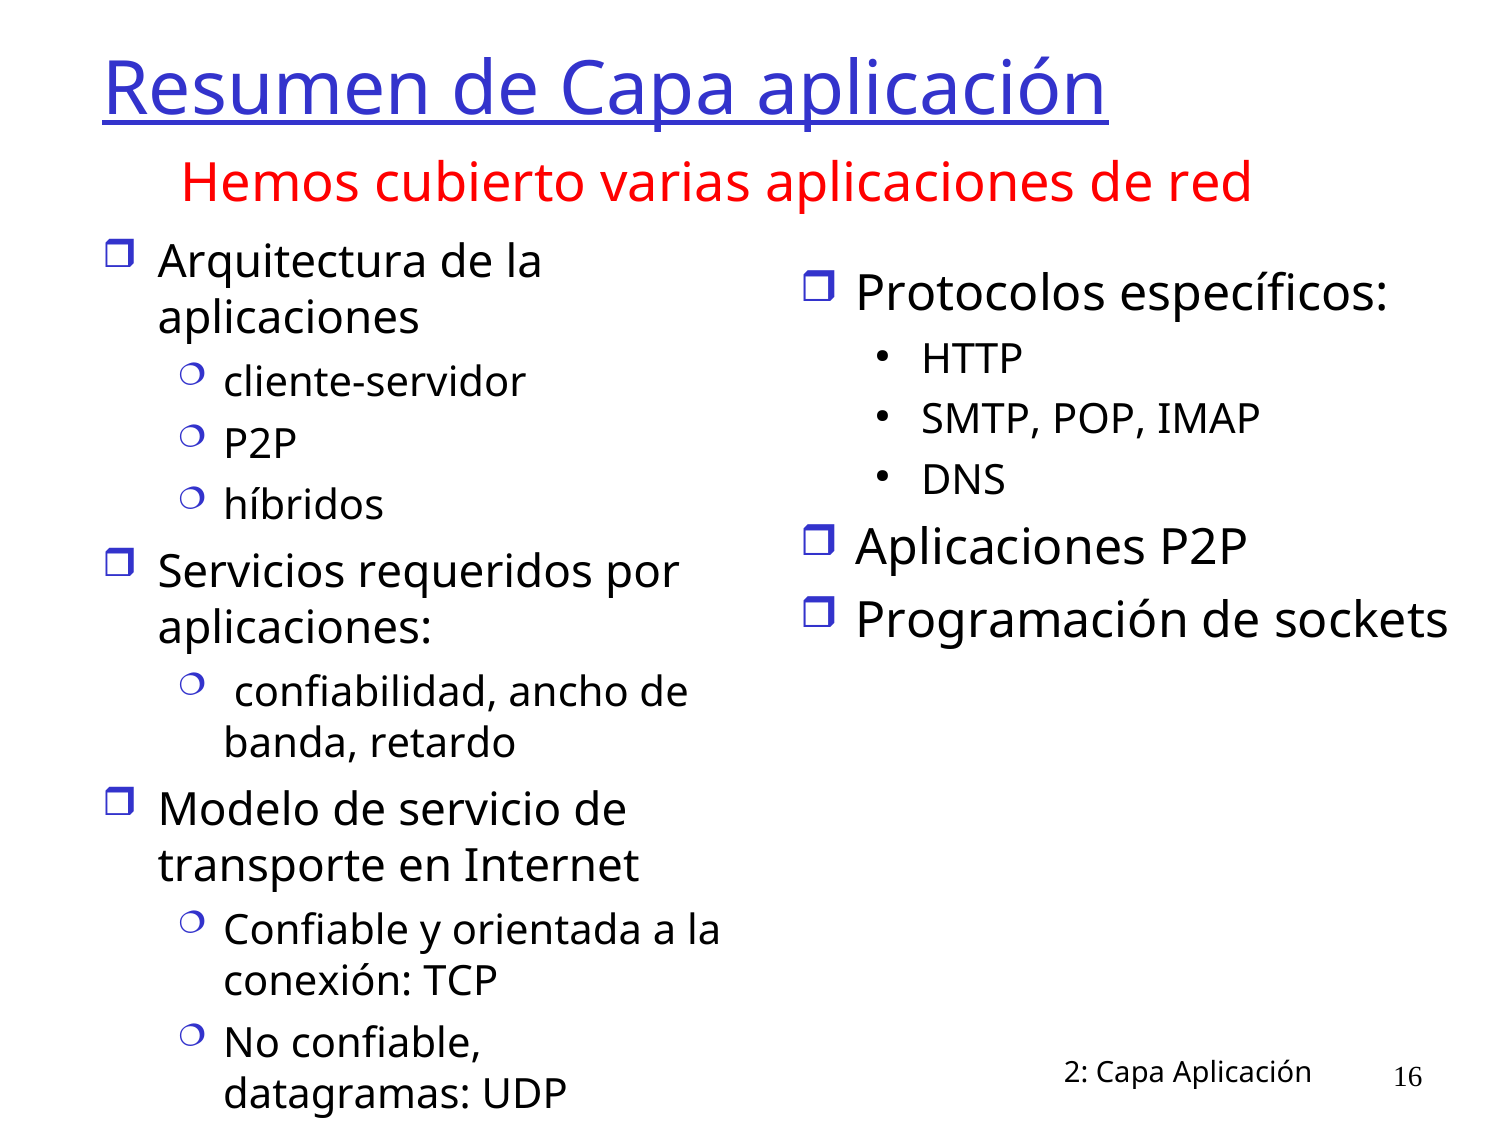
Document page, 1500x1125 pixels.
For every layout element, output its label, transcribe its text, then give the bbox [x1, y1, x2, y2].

list Hemos cubierto varias aplicaciones de red [165, 140, 1367, 253]
title Resumen de Capa aplicación [87, 15, 1426, 158]
text_box Protocolos específicos: HTTP SMTP, POP, IMAP DNS Aplicaciones P2P Programación de sockets [785, 259, 1467, 656]
list Arquitectura de la aplicaciones cliente-servidor P2P híbridos Servicios requeridos por aplicaciones: confiabilidad, ancho de banda, retardo Modelo de servicio de transporte en Internet Confiable y orientada a la conexión: TCP No confiable, datagramas: UDP [87, 224, 741, 1066]
